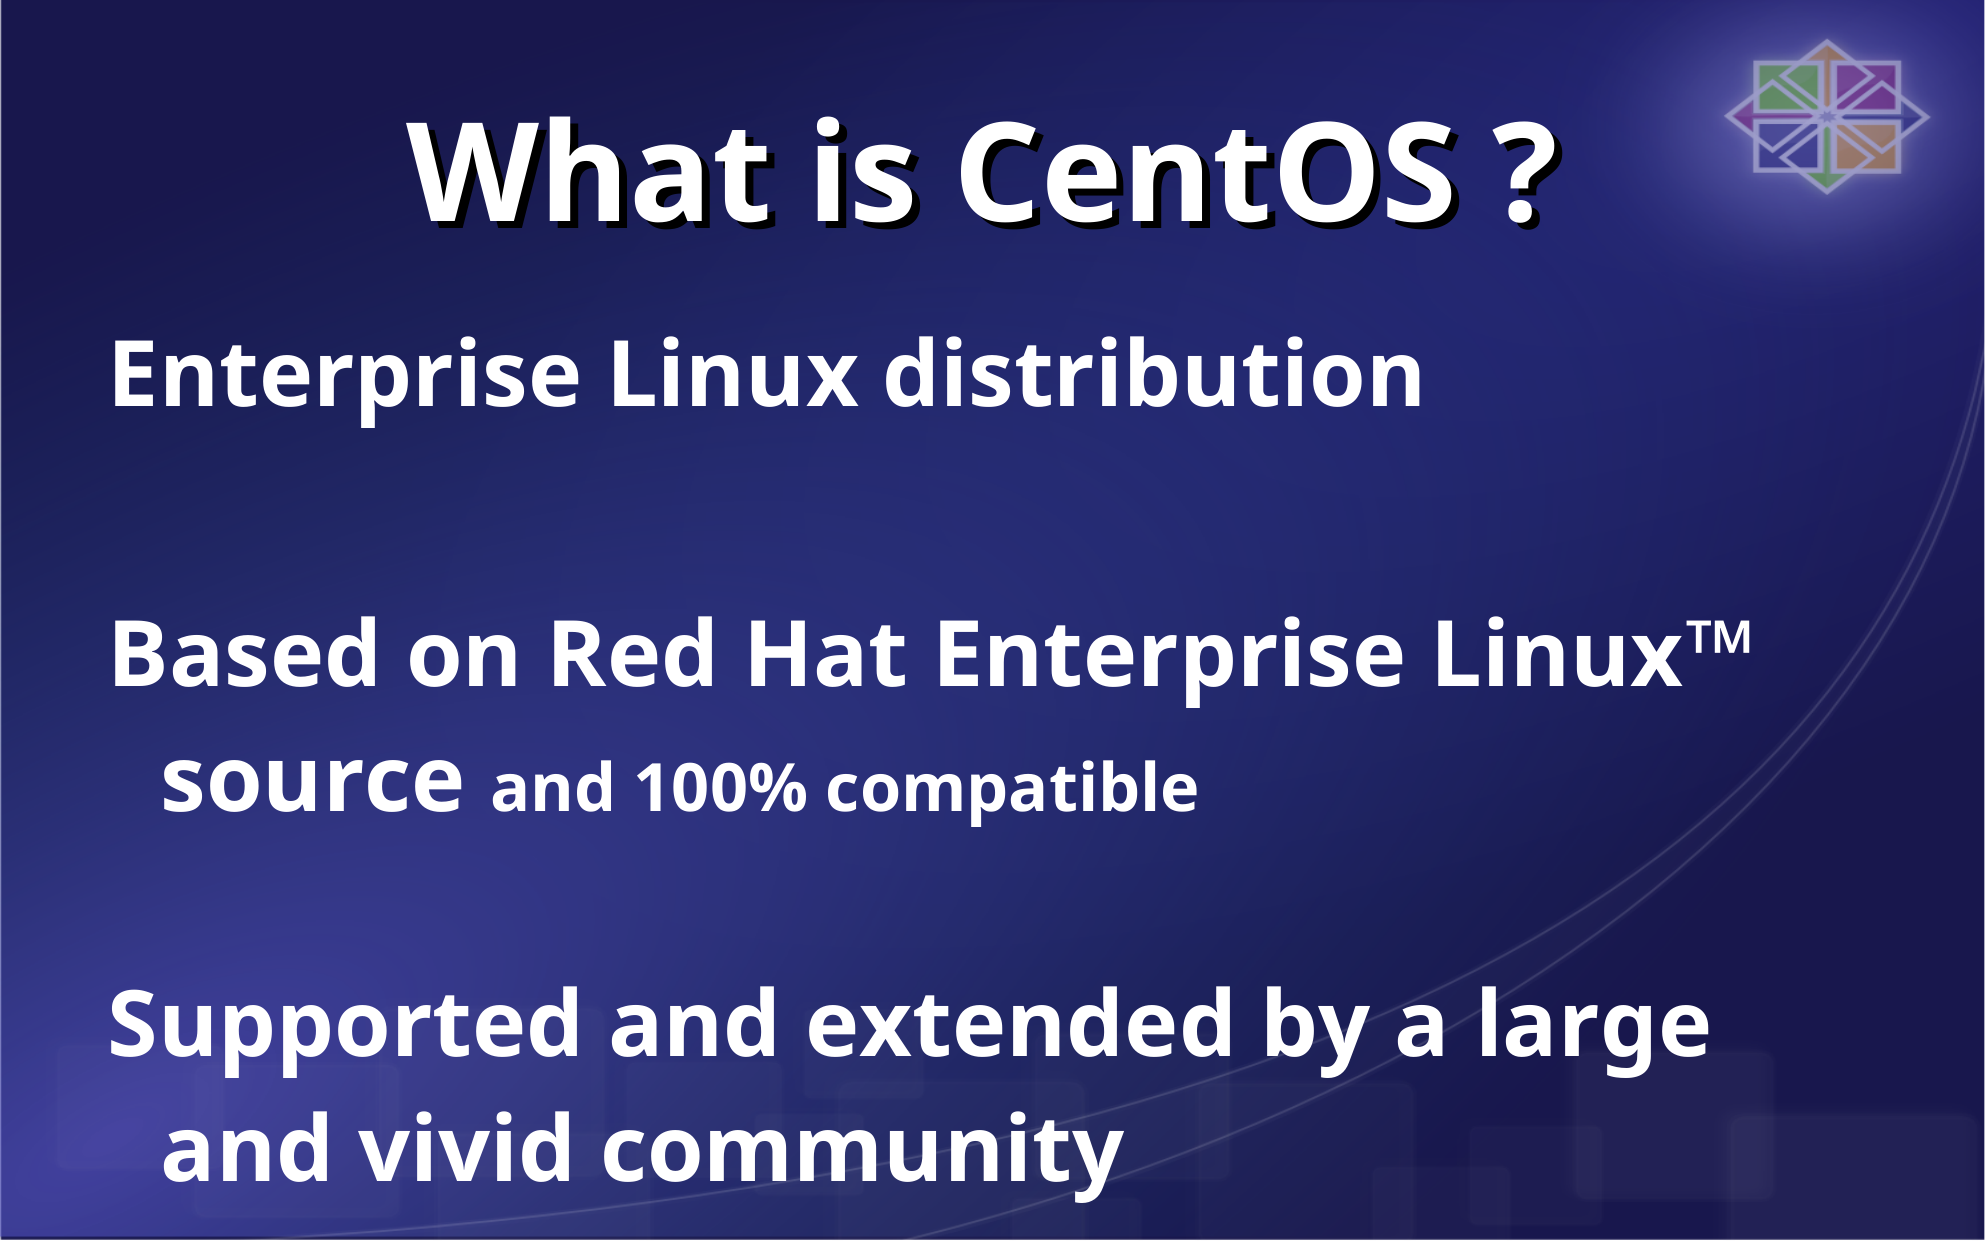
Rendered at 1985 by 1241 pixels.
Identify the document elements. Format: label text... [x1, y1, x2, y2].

list Enterprise Linux distribution Based on Red Hat Enterprise Linux™ source and 100% compatible Supported and extended by a large and vivid community [90, 308, 1876, 1126]
title What is CentOS ? [90, 72, 1876, 263]
picture [0, 0, 1985, 1241]
